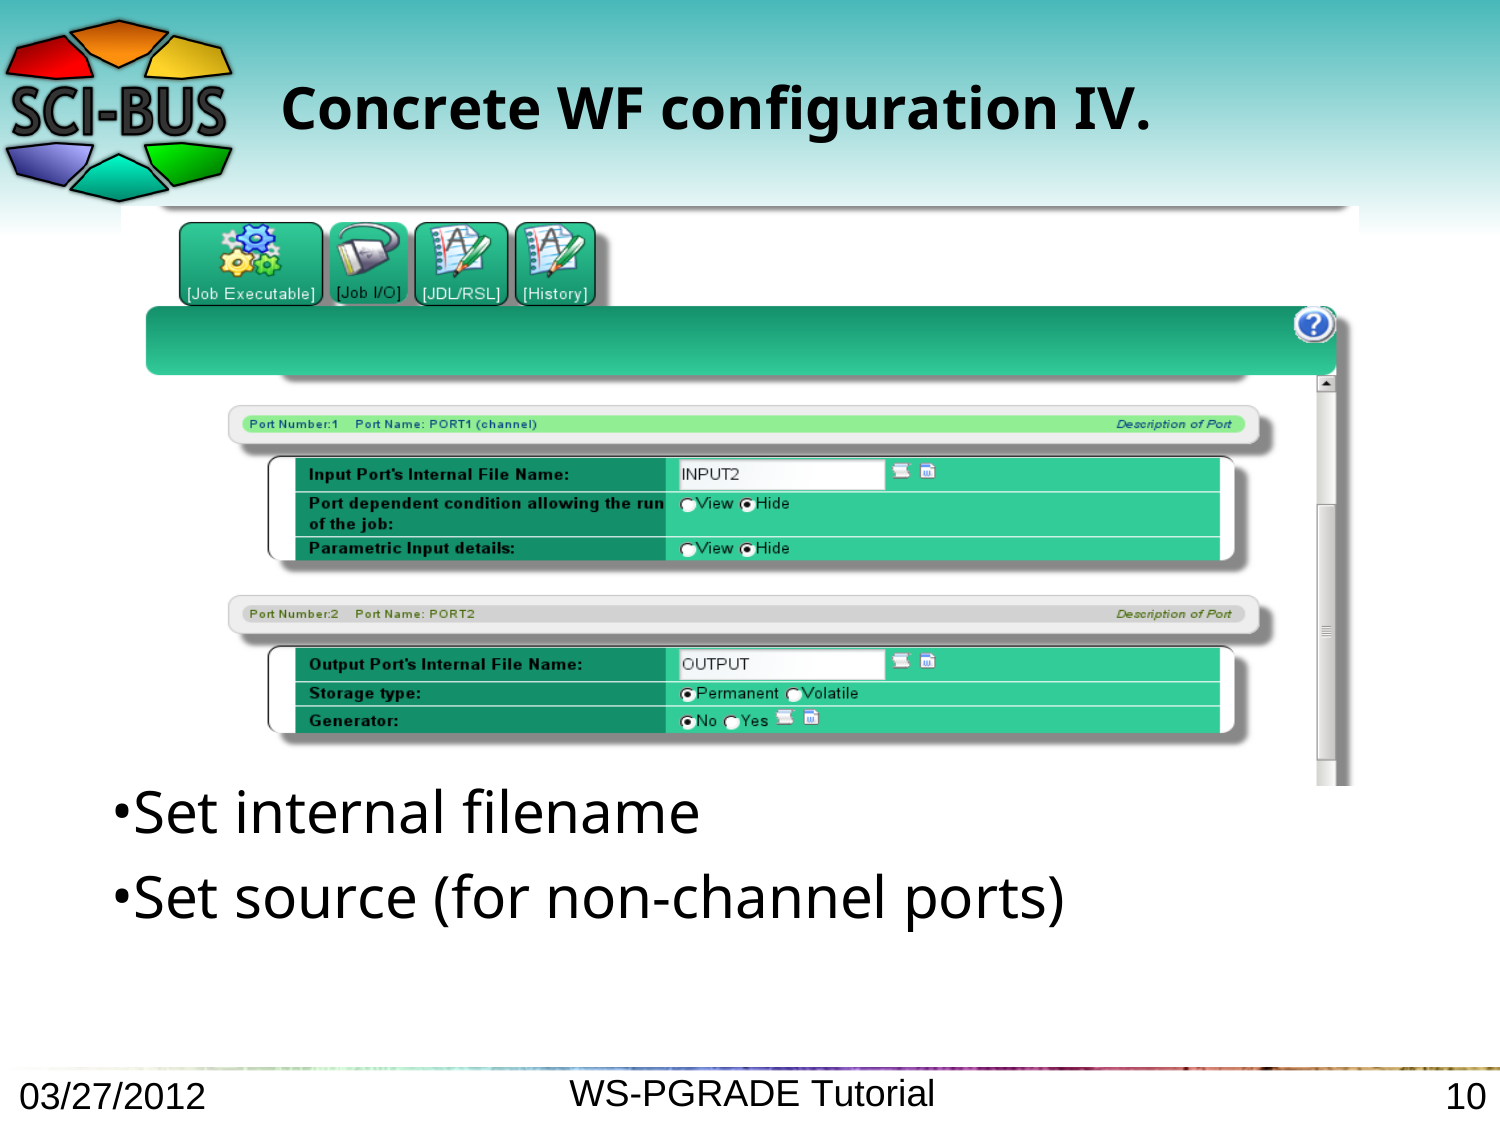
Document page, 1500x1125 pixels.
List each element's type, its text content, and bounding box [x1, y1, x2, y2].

title Concrete WF configuration IV. [265, 29, 1477, 183]
picture [0, 15, 1359, 786]
picture [0, 1067, 1500, 1125]
list Set internal filename Set source (for non-channel ports) [87, 767, 1426, 1034]
